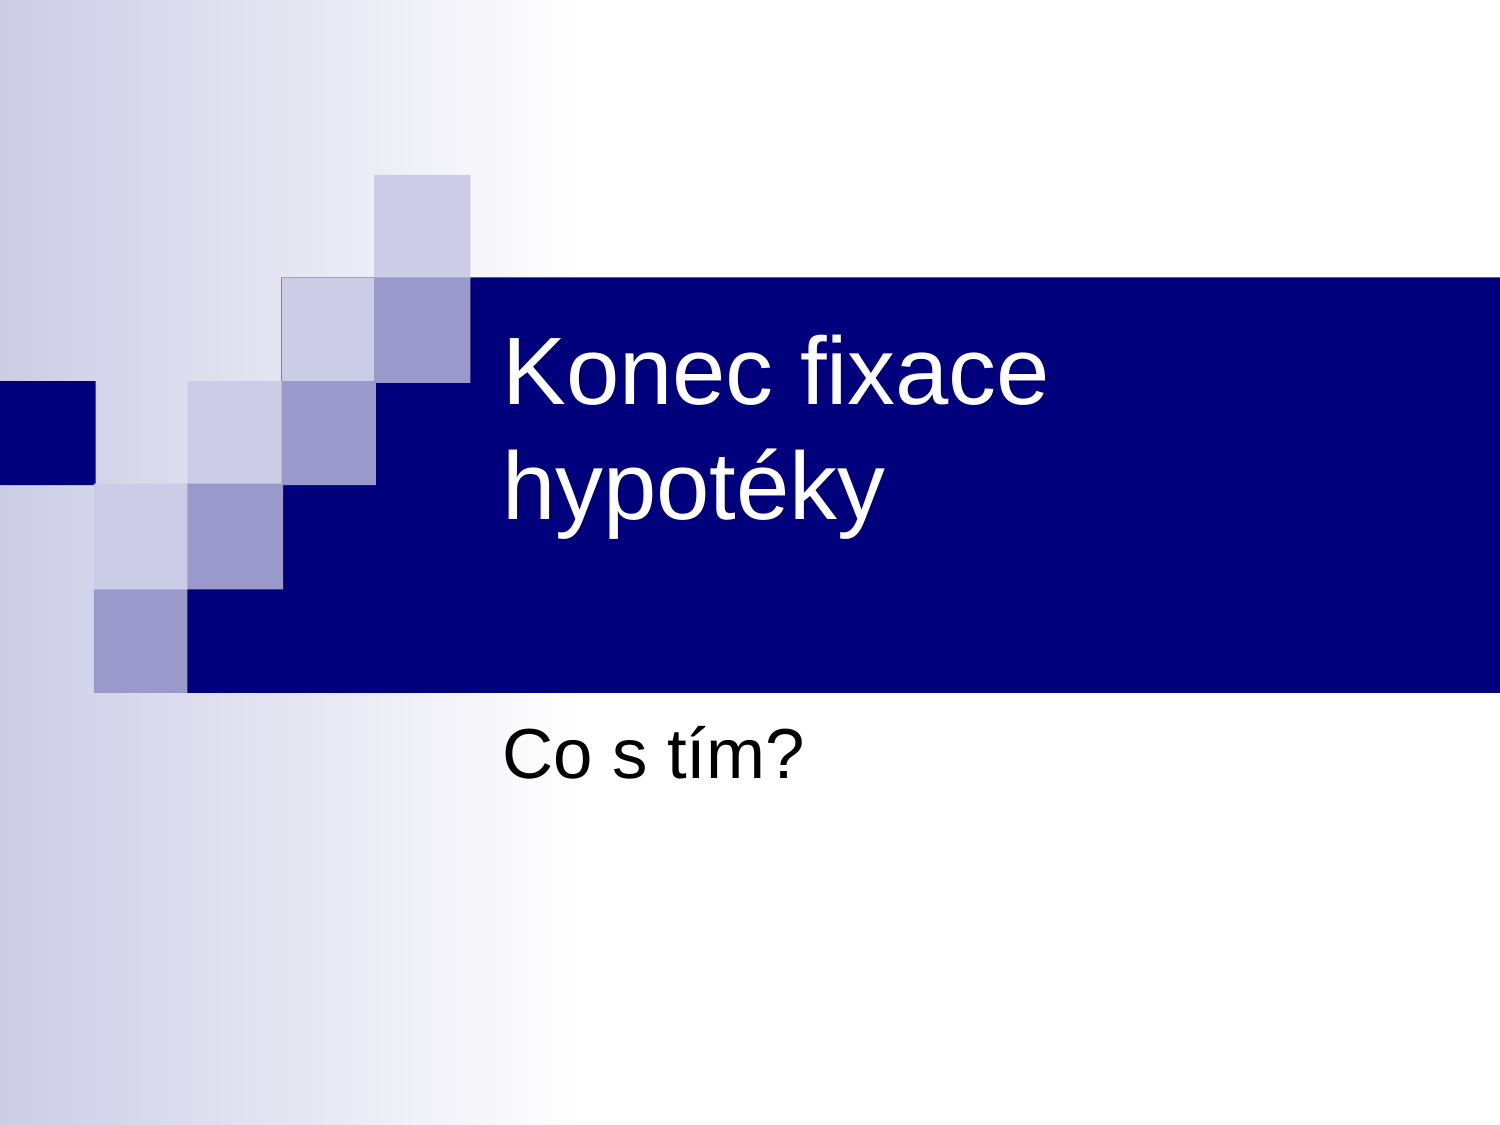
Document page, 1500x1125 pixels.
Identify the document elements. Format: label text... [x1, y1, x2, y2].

title Konec fixace hypotéky [487, 299, 1476, 663]
subtitle Co s tím? [487, 699, 1476, 988]
